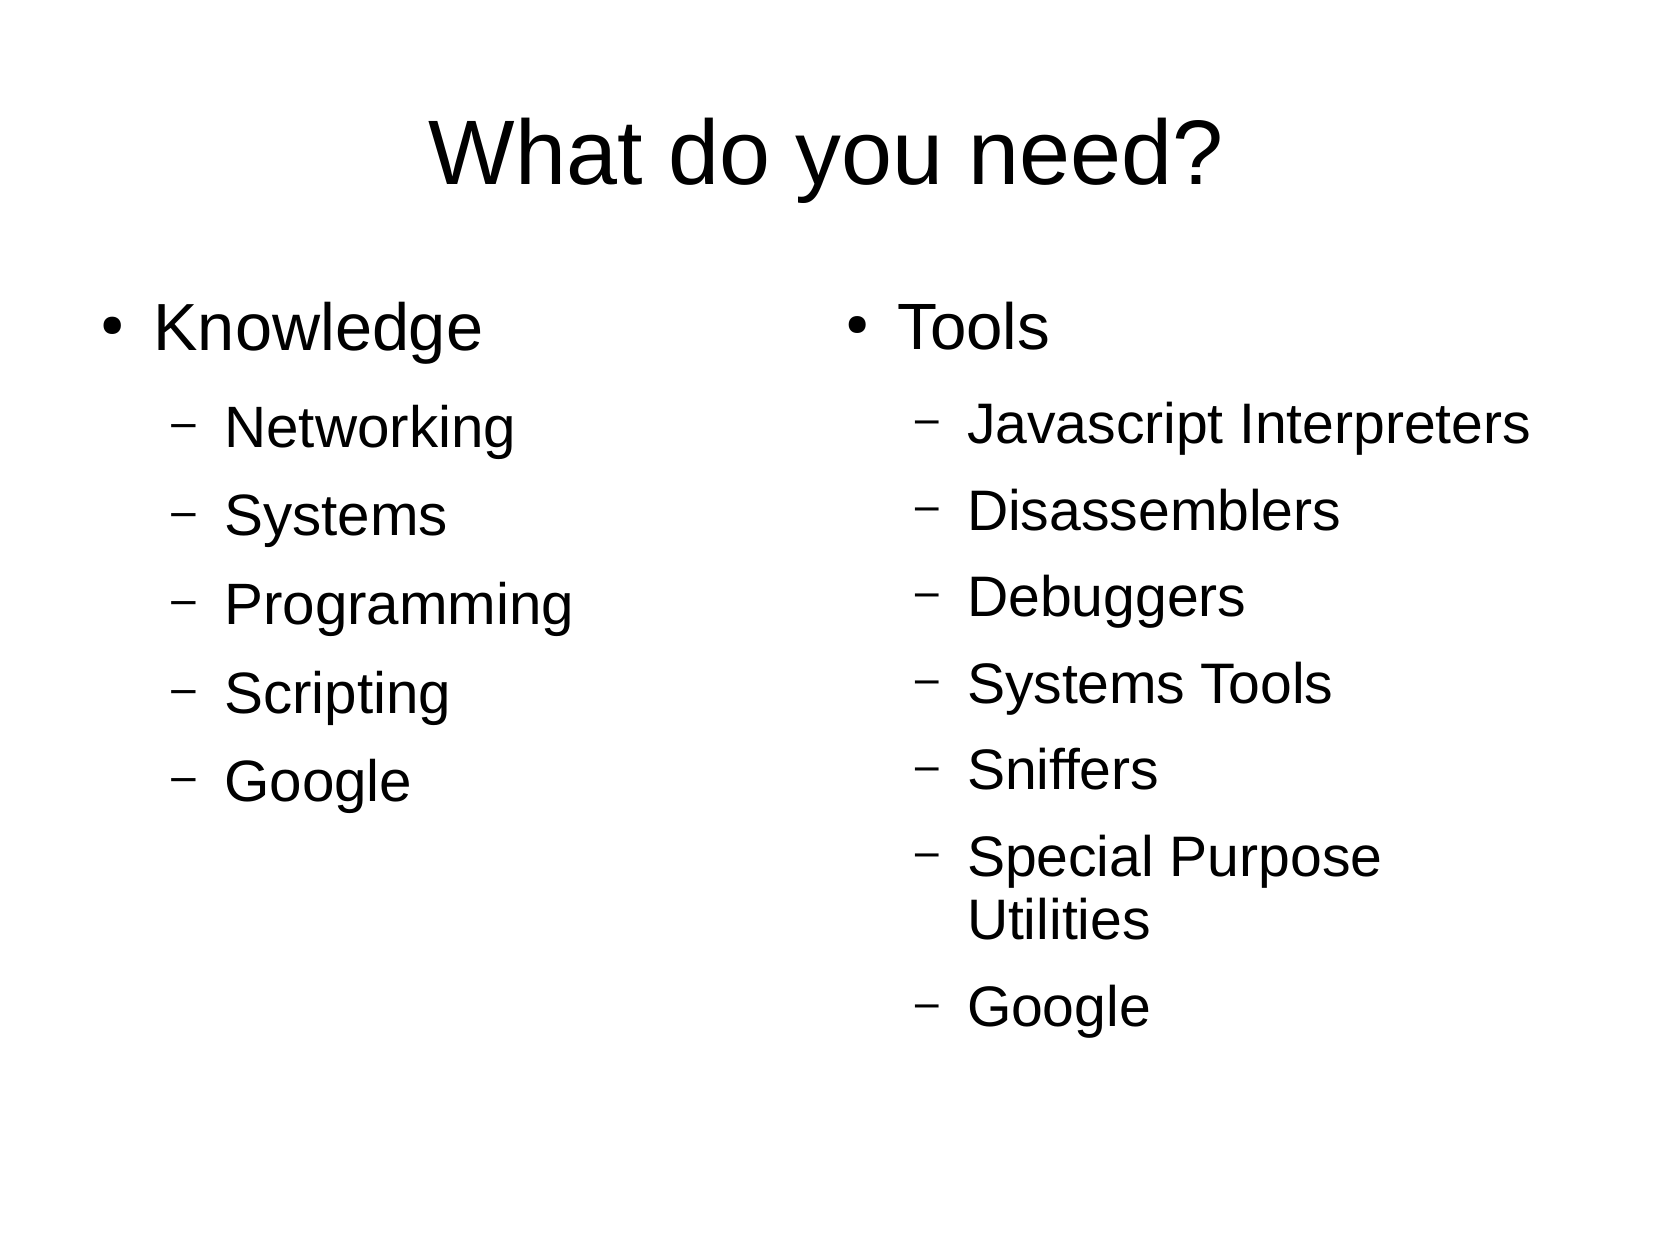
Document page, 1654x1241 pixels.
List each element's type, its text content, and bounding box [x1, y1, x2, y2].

title What do you need? [82, 49, 1571, 257]
list Knowledge Networking Systems Programming Scripting Google [82, 290, 793, 1010]
list Tools Javascript Interpreters Disassemblers Debuggers Systems Tools Sniffers Special Purpose Utilities Google [828, 290, 1539, 1096]
